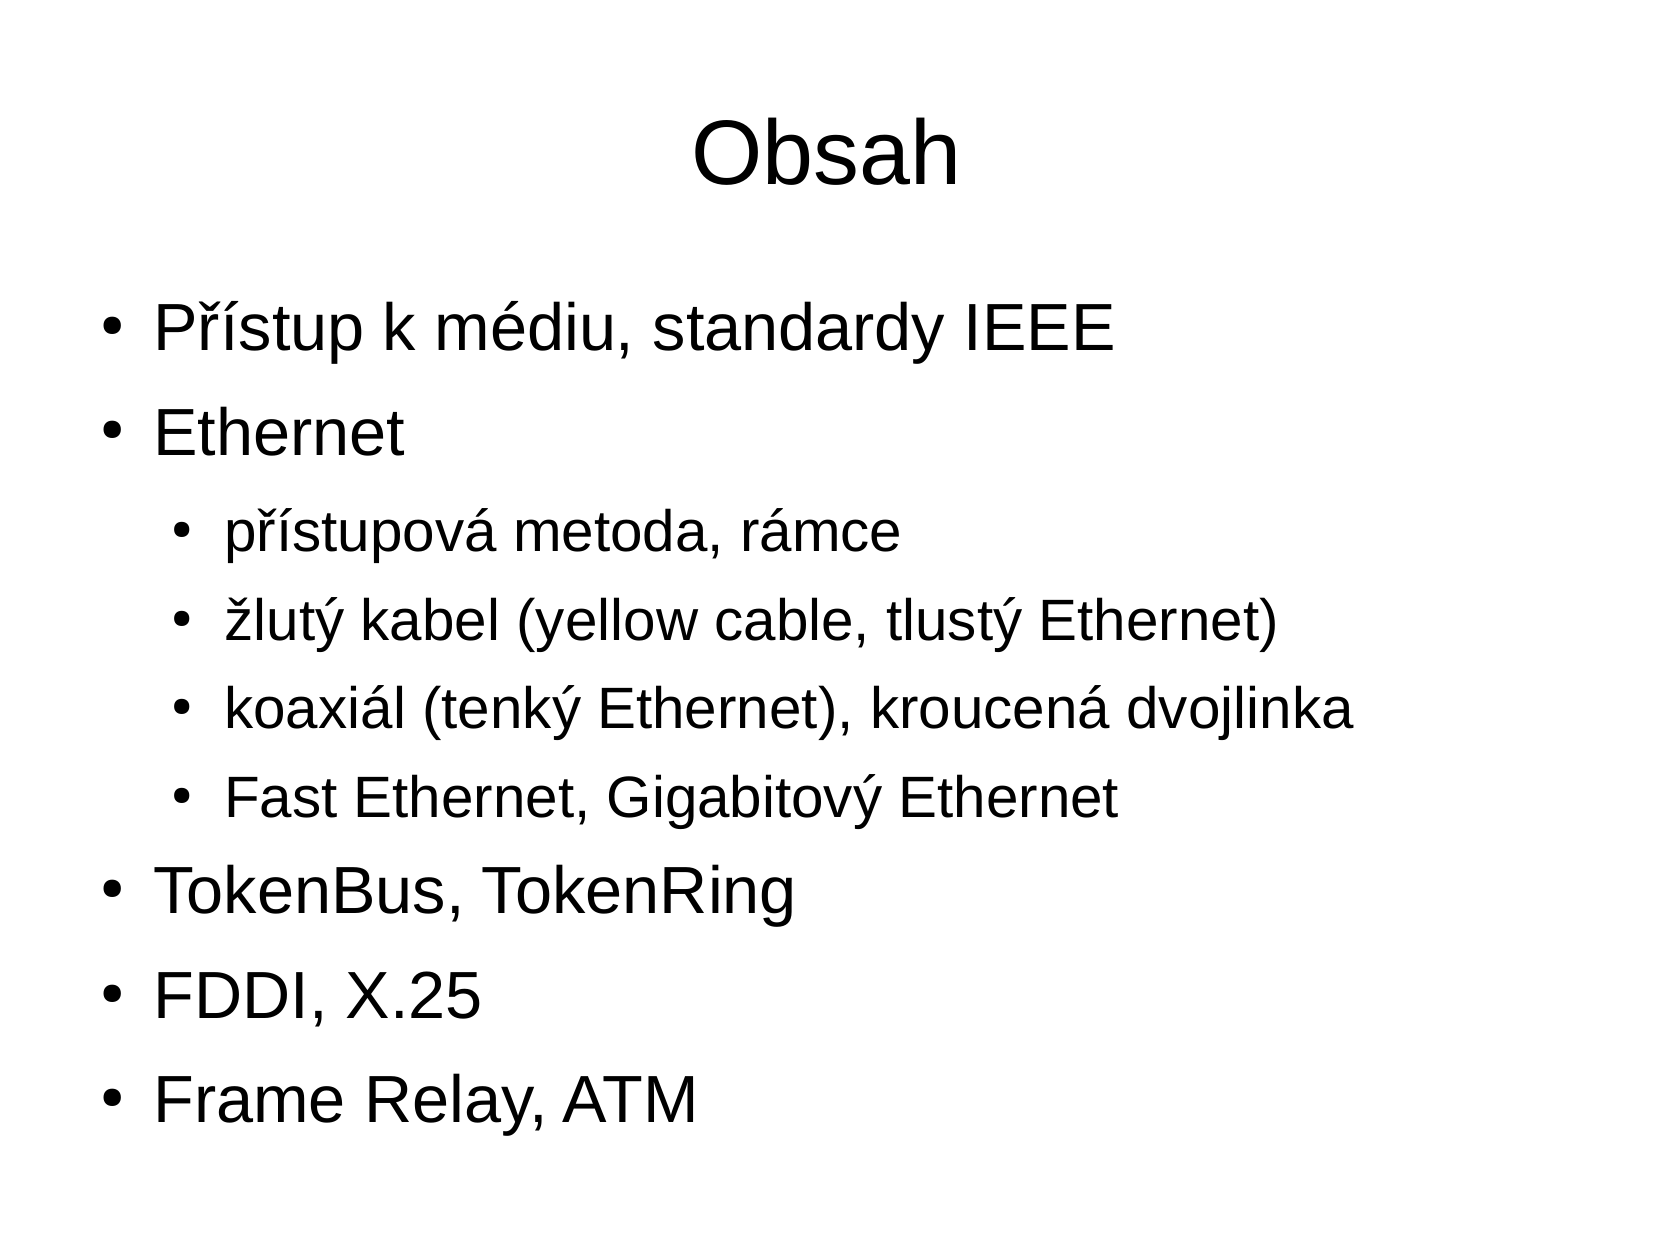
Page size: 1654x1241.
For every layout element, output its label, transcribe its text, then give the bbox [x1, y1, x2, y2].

title Obsah [82, 49, 1571, 257]
list Přístup k médiu, standardy IEEE Ethernet přístupová metoda, rámce žlutý kabel (yellow cable, tlustý Ethernet) koaxiál (tenký Ethernet), kroucená dvojlinka Fast Ethernet, Gigabitový Ethernet TokenBus, TokenRing FDDI, X.25 Frame Relay, ATM [82, 290, 1571, 1137]
